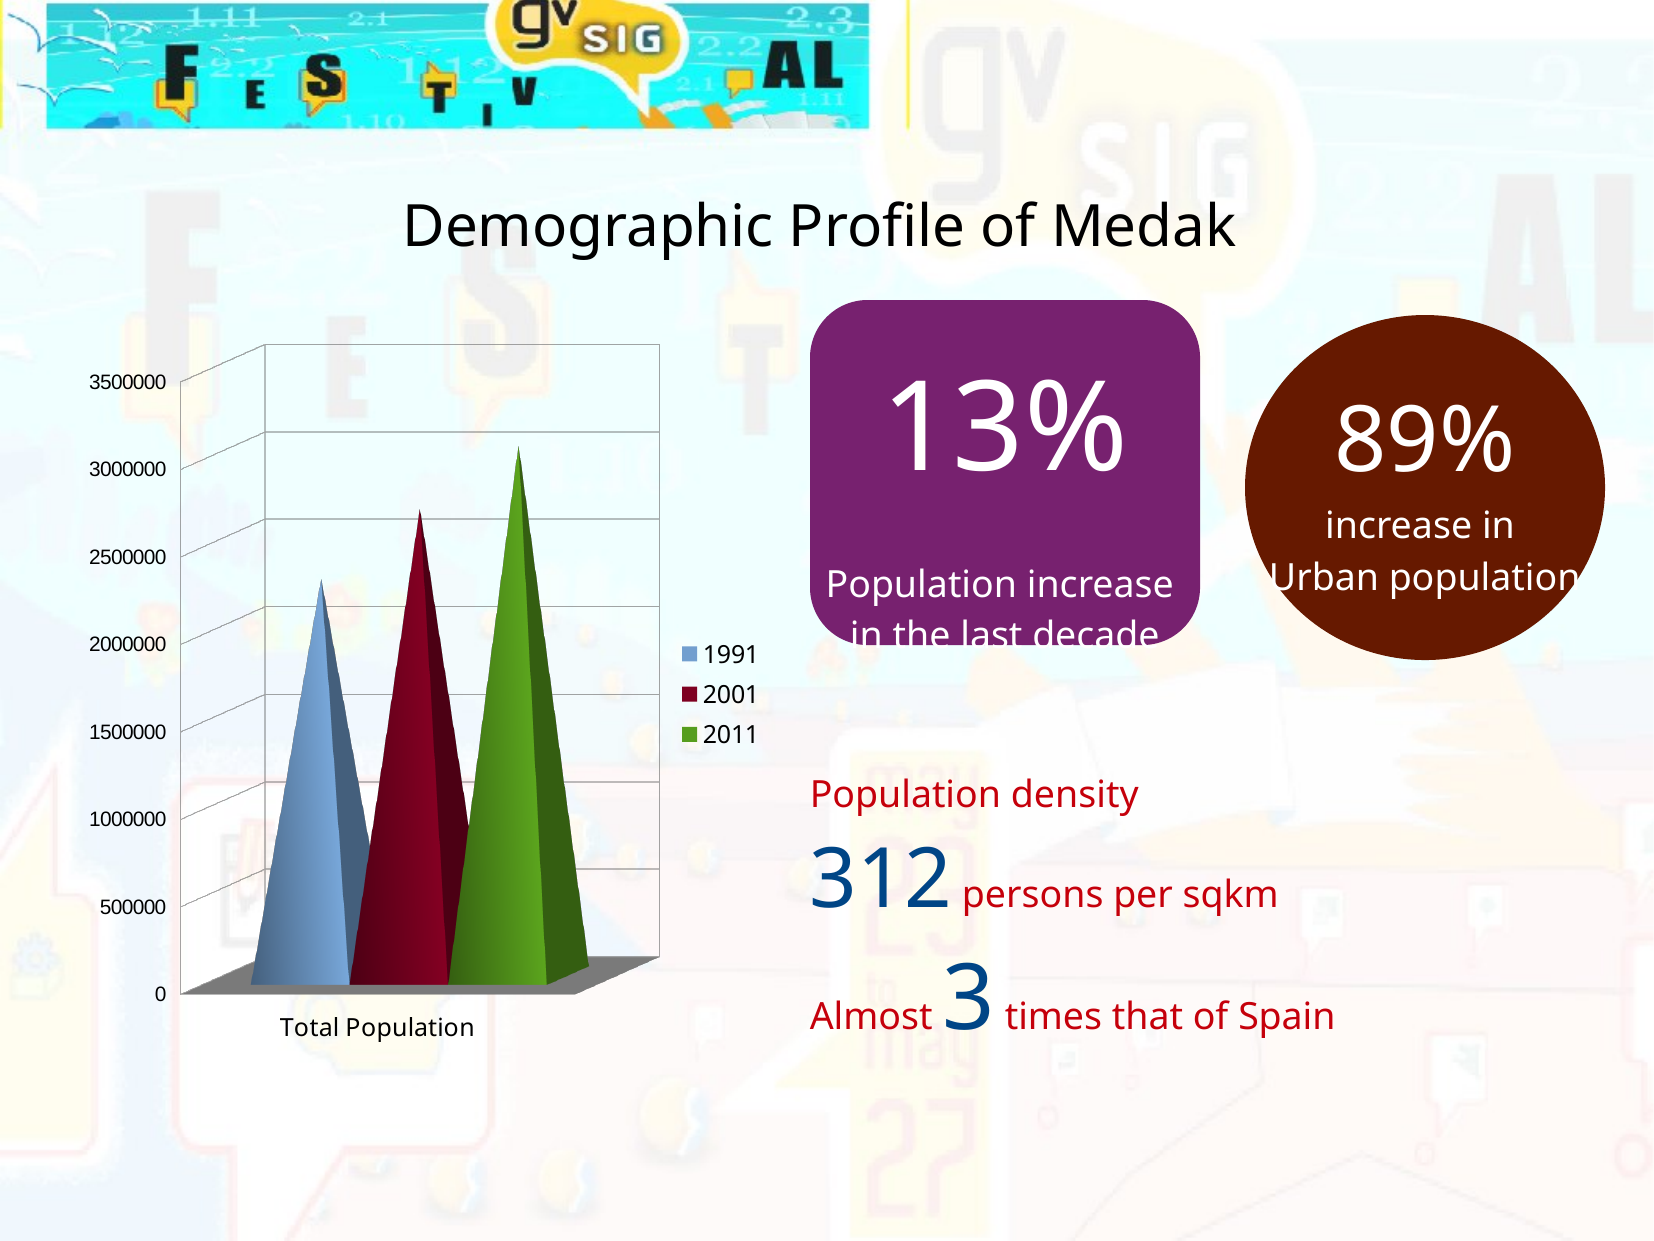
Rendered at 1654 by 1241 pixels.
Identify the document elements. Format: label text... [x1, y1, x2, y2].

text_box 13% Population increase in the last decade [810, 300, 1201, 646]
text_box Population density 312 persons per sqkm Almost 3 times that of Spain [795, 759, 1531, 1014]
chart [75, 327, 781, 1062]
picture [0, 0, 1654, 1241]
text_box 89% increase in Urban population [1245, 315, 1606, 661]
title Demographic Profile of Medak [82, 120, 1571, 328]
